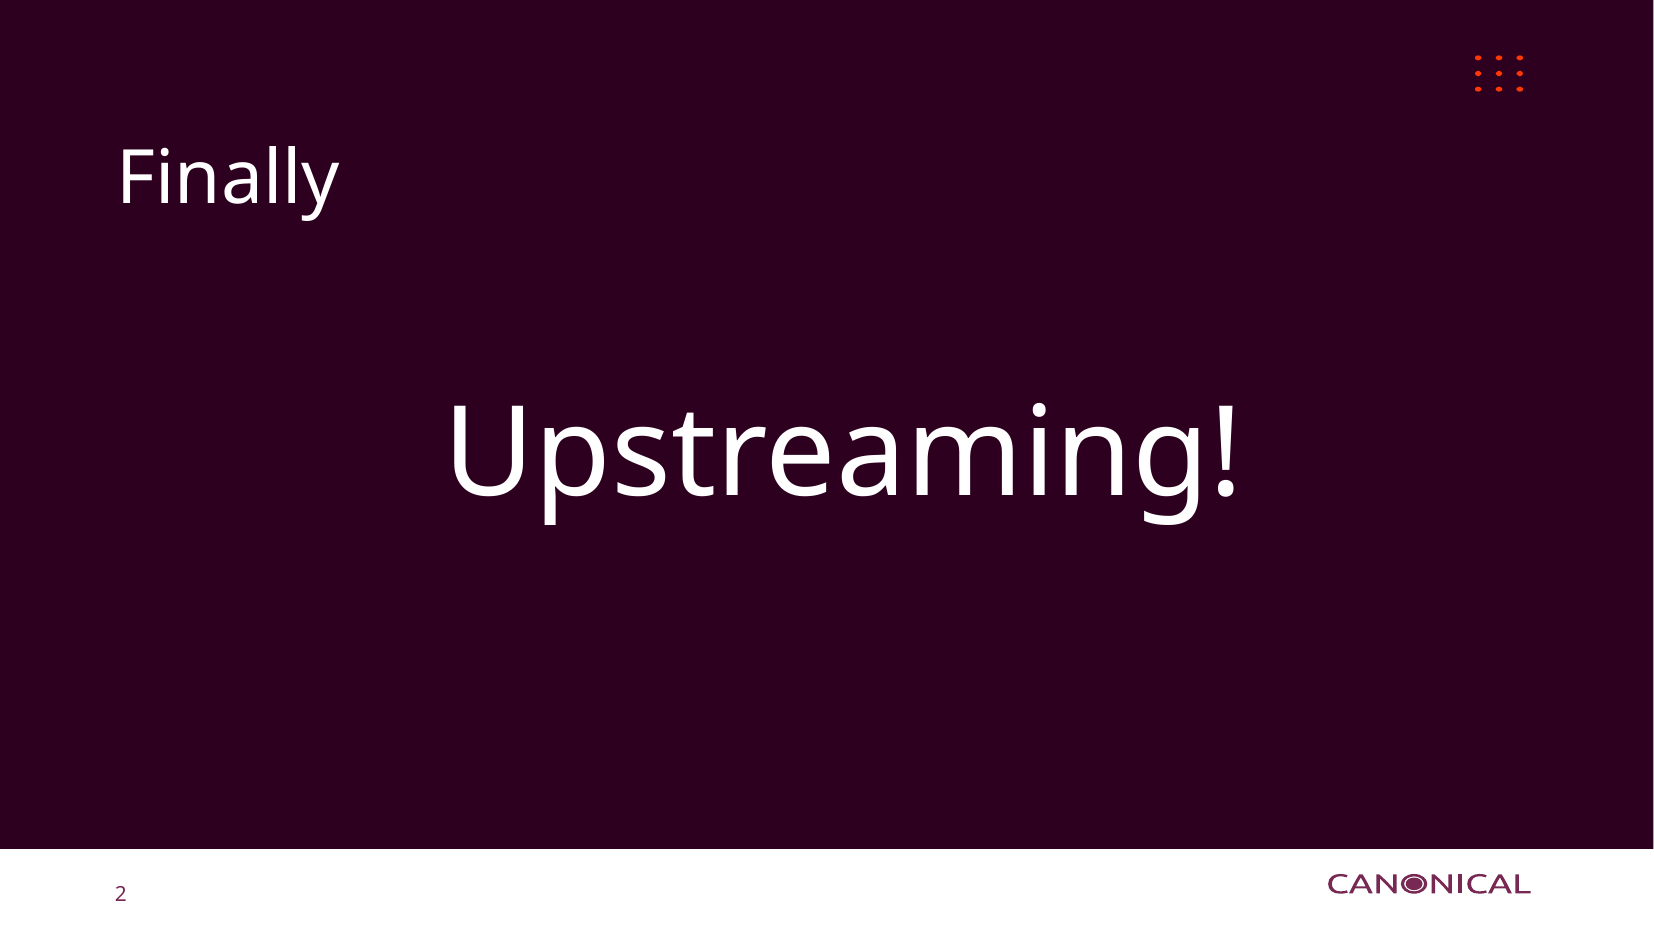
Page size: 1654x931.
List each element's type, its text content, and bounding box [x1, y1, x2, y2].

picture [0, 0, 1654, 849]
text_box Upstreaming! [428, 354, 1226, 510]
title Finally [116, 44, 1506, 305]
